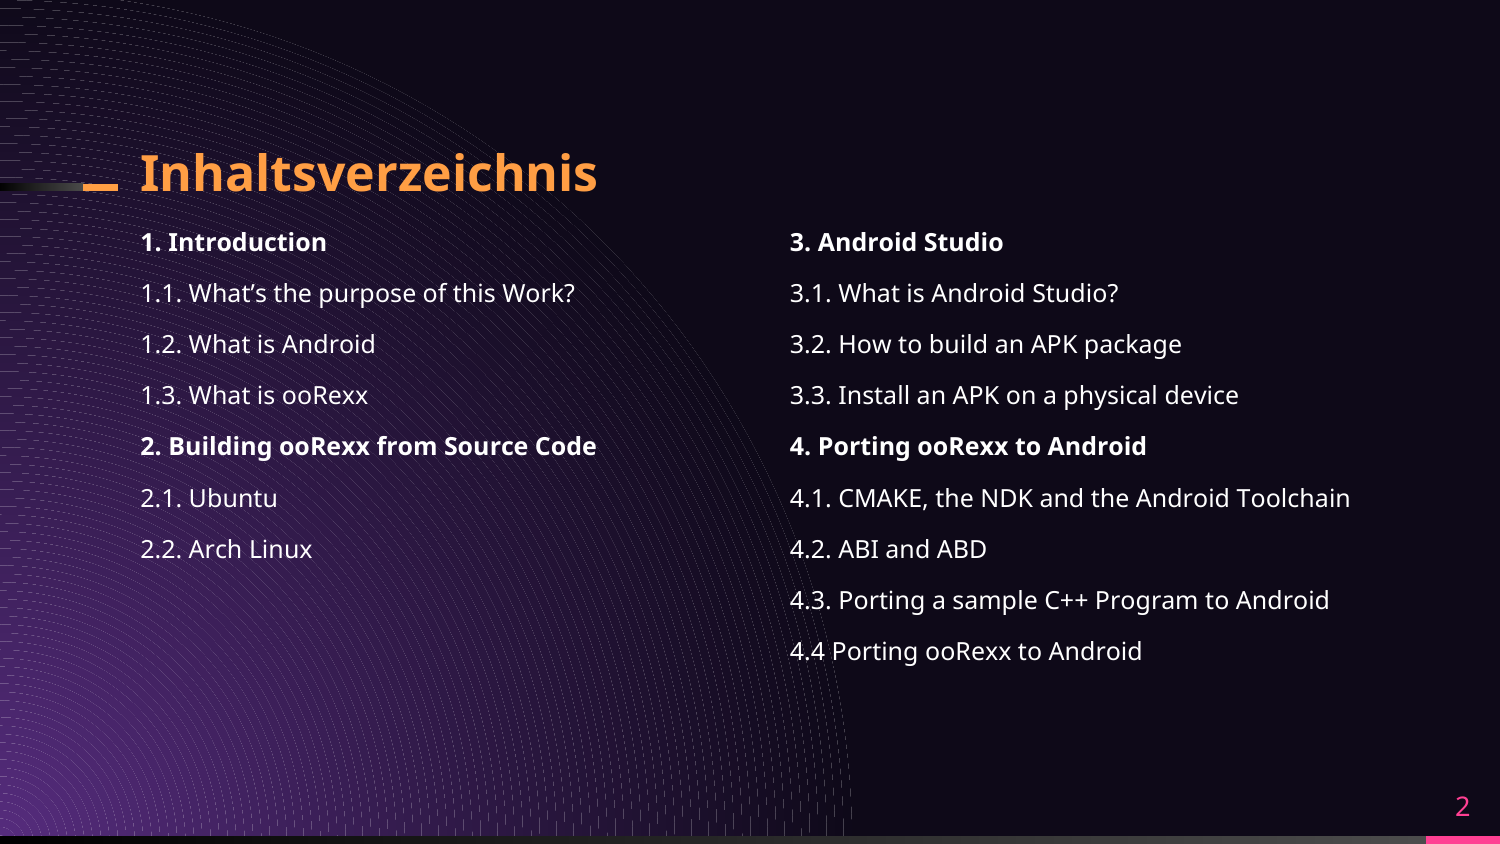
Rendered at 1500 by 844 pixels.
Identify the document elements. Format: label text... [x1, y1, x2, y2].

list 1. Introduction 1.1. What’s the purpose of this Work? 1.2. What is Android 1.3. What is ooRexx 2. Building ooRexx from Source Code 2.1. Ubuntu 2.2. Arch Linux [140, 222, 711, 641]
title Inhaltsverzeichnis [140, 137, 1011, 203]
list [140, 665, 1360, 773]
text_box [1426, 779, 1500, 837]
list 3. Android Studio 3.1. What is Android Studio? 3.2. How to build an APK package 3.3. Install an APK on a physical device 4. Porting ooRexx to Android 4.1. CMAKE, the NDK and the Android Toolchain 4.2. ABI and ABD 4.3. Porting a sample C++ Program to Android 4.4 Porting ooRexx to Android [789, 222, 1360, 665]
